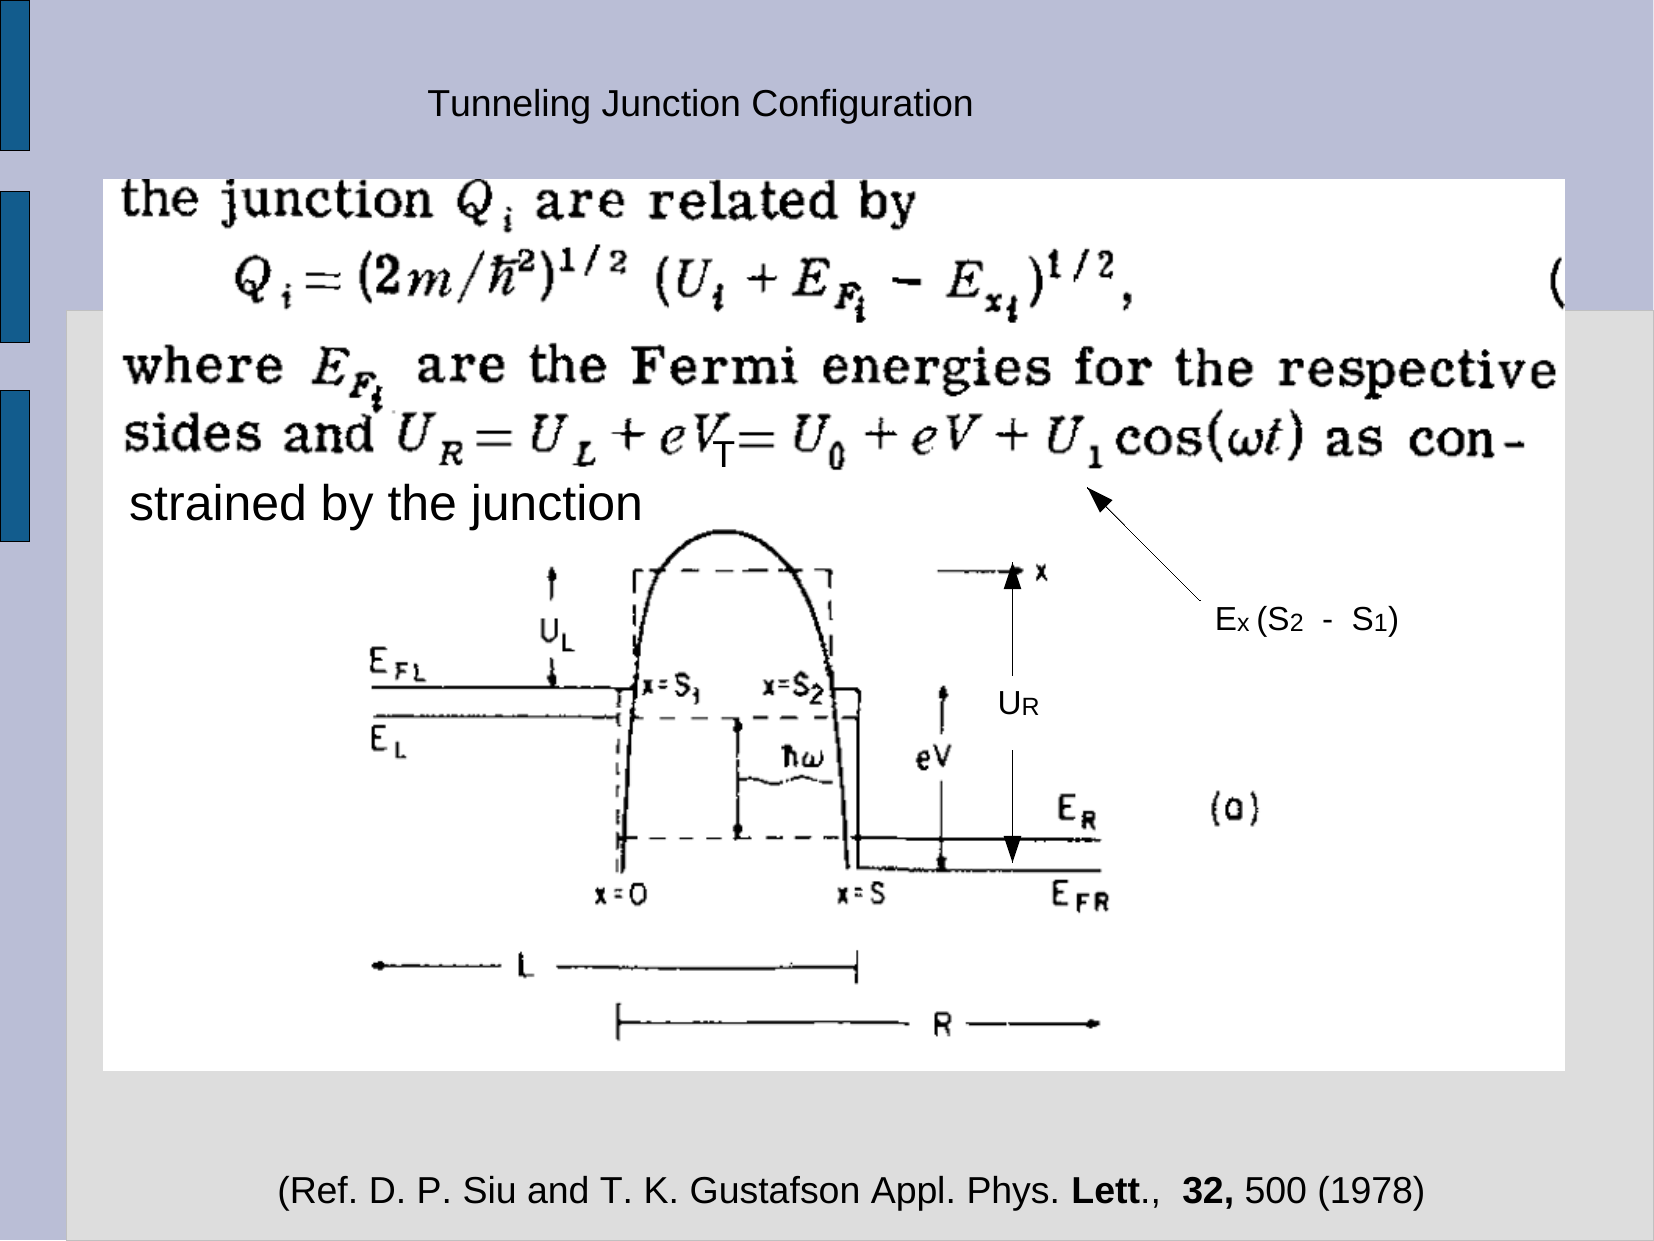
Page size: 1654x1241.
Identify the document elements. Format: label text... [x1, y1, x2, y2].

text_box (Ref. D. P. Siu and T. K. Gustafson Appl. Phys. Lett., 32, 500 (1978) [262, 1162, 1451, 1221]
text_box UR [982, 677, 1055, 736]
text_box strained by the junction [114, 468, 659, 539]
text_box Tunneling Junction Configuration [412, 75, 989, 132]
text_box Ex (S2 - S1) [1200, 592, 1414, 652]
text_box T [697, 426, 751, 484]
picture [103, 179, 1565, 1071]
